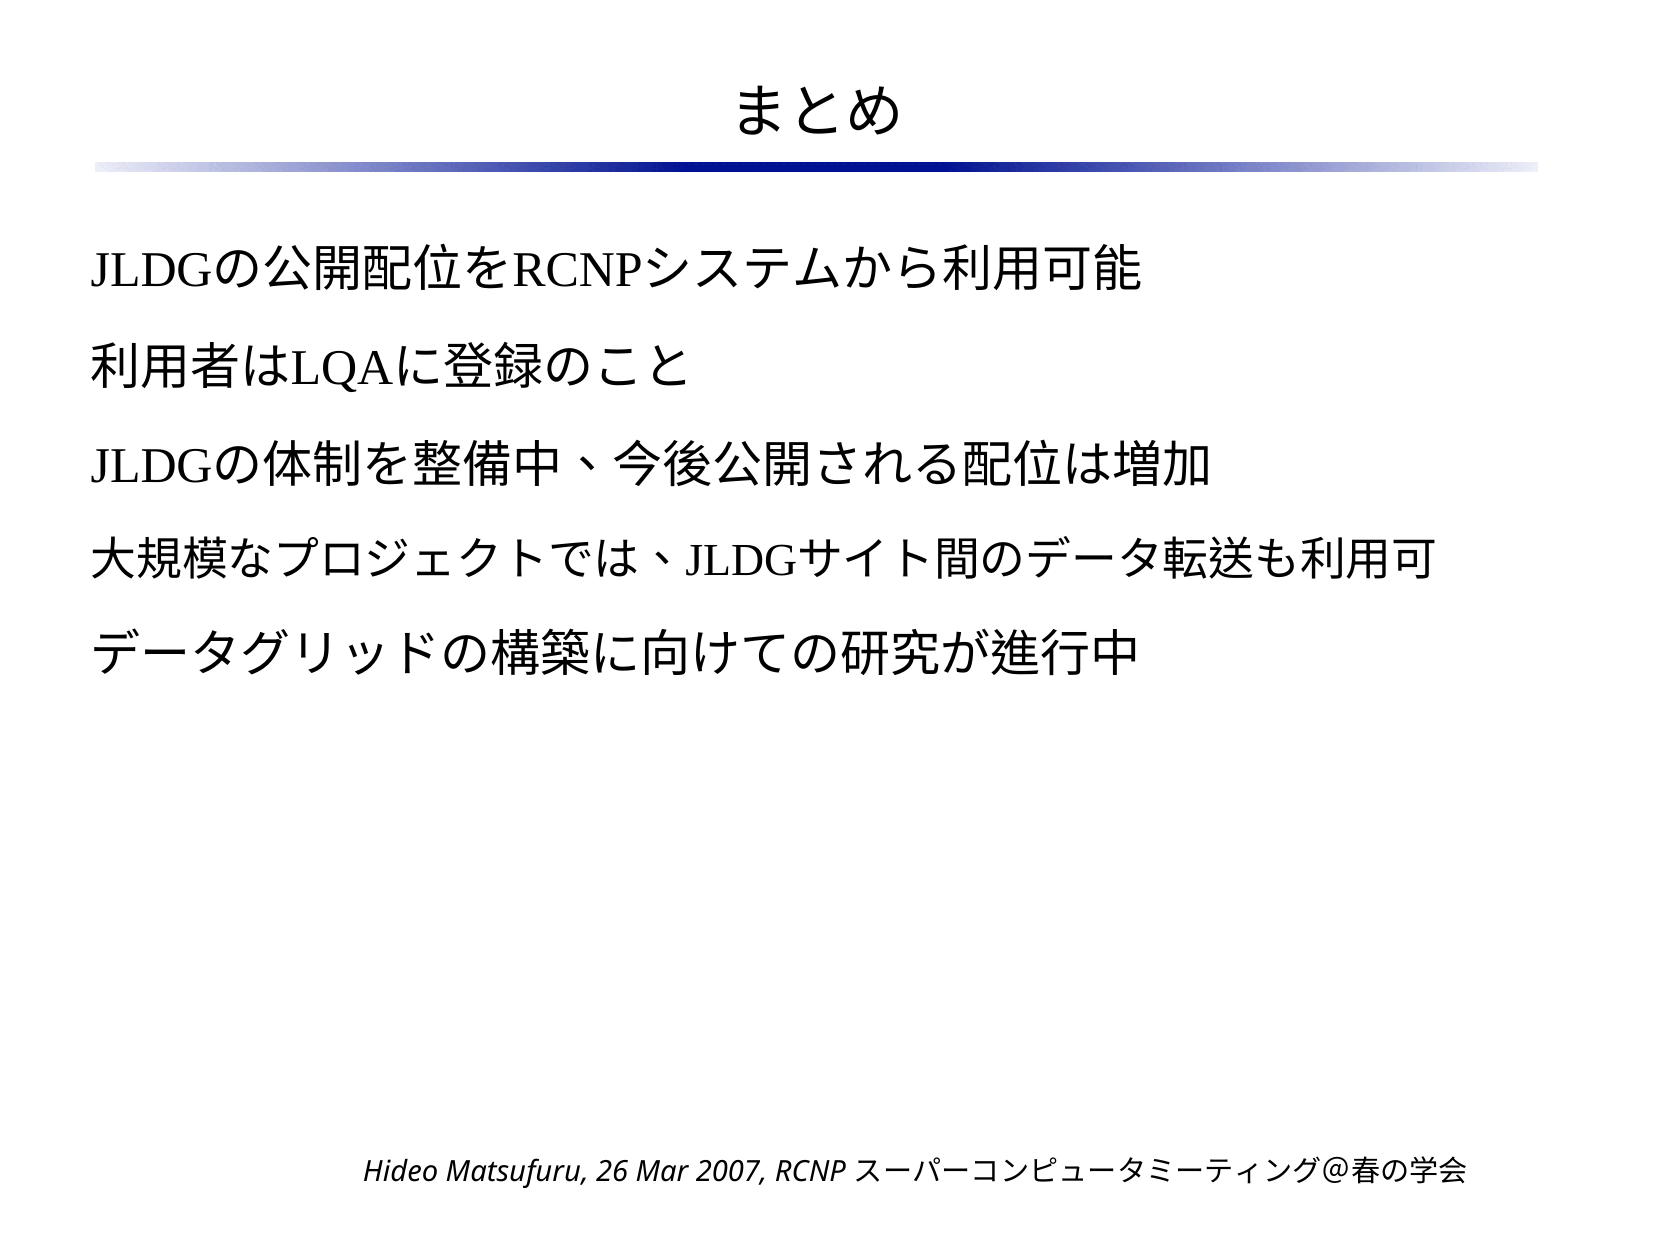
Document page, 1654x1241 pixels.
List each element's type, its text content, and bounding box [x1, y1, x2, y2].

picture [95, 162, 1538, 172]
title まとめ [186, 56, 1447, 164]
list JLDGの公開配位をRCNPシステムから利用可能 利用者はLQAに登録のこと JLDGの体制を整備中、今後公開される配位は増加 大規模なプロジェクトでは、JLDGサイト間のデータ転送も利用可 データグリッドの構築に向けての研究が進行中 [72, 232, 1573, 1023]
